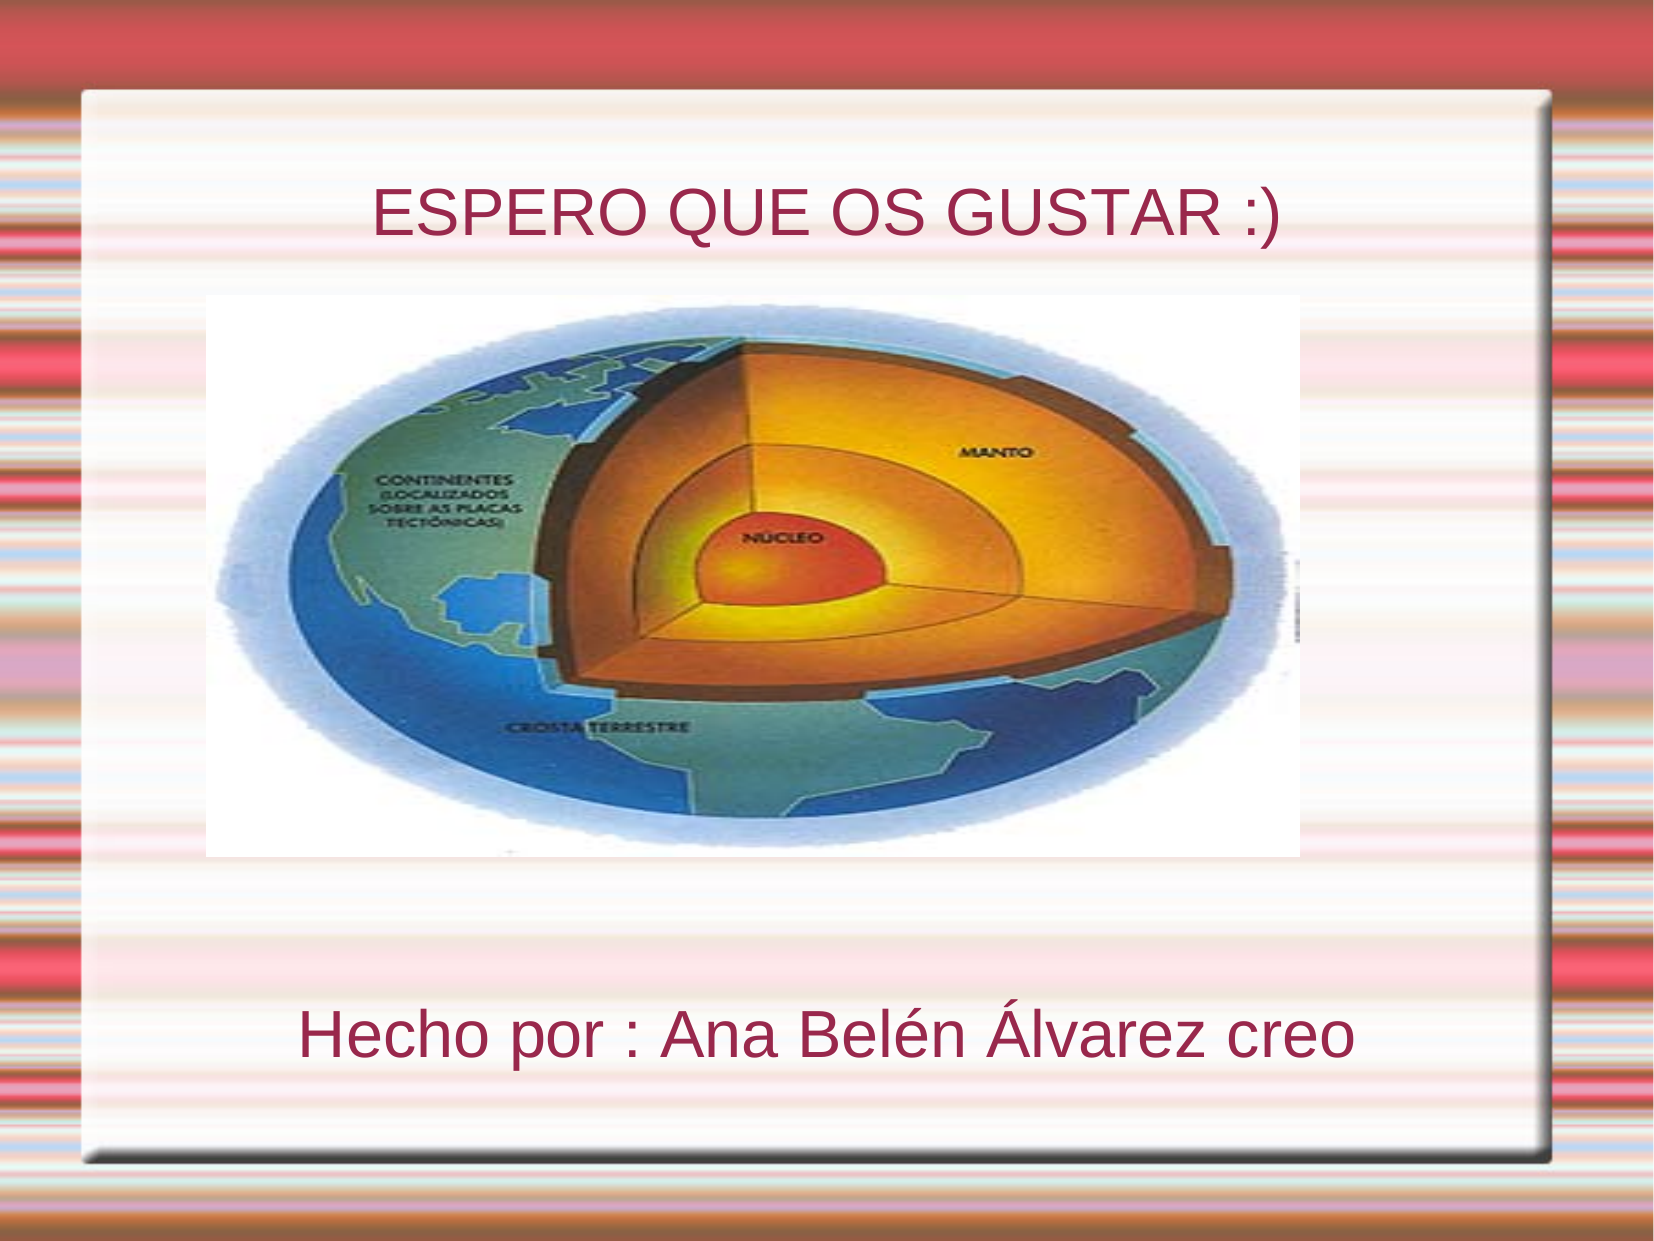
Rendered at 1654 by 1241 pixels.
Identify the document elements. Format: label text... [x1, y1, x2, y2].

subtitle ESPERO QUE OS GUSTAR :) Hecho por : Ana Belén Álvarez creo [121, 122, 1534, 1125]
picture [0, 0, 1654, 1241]
